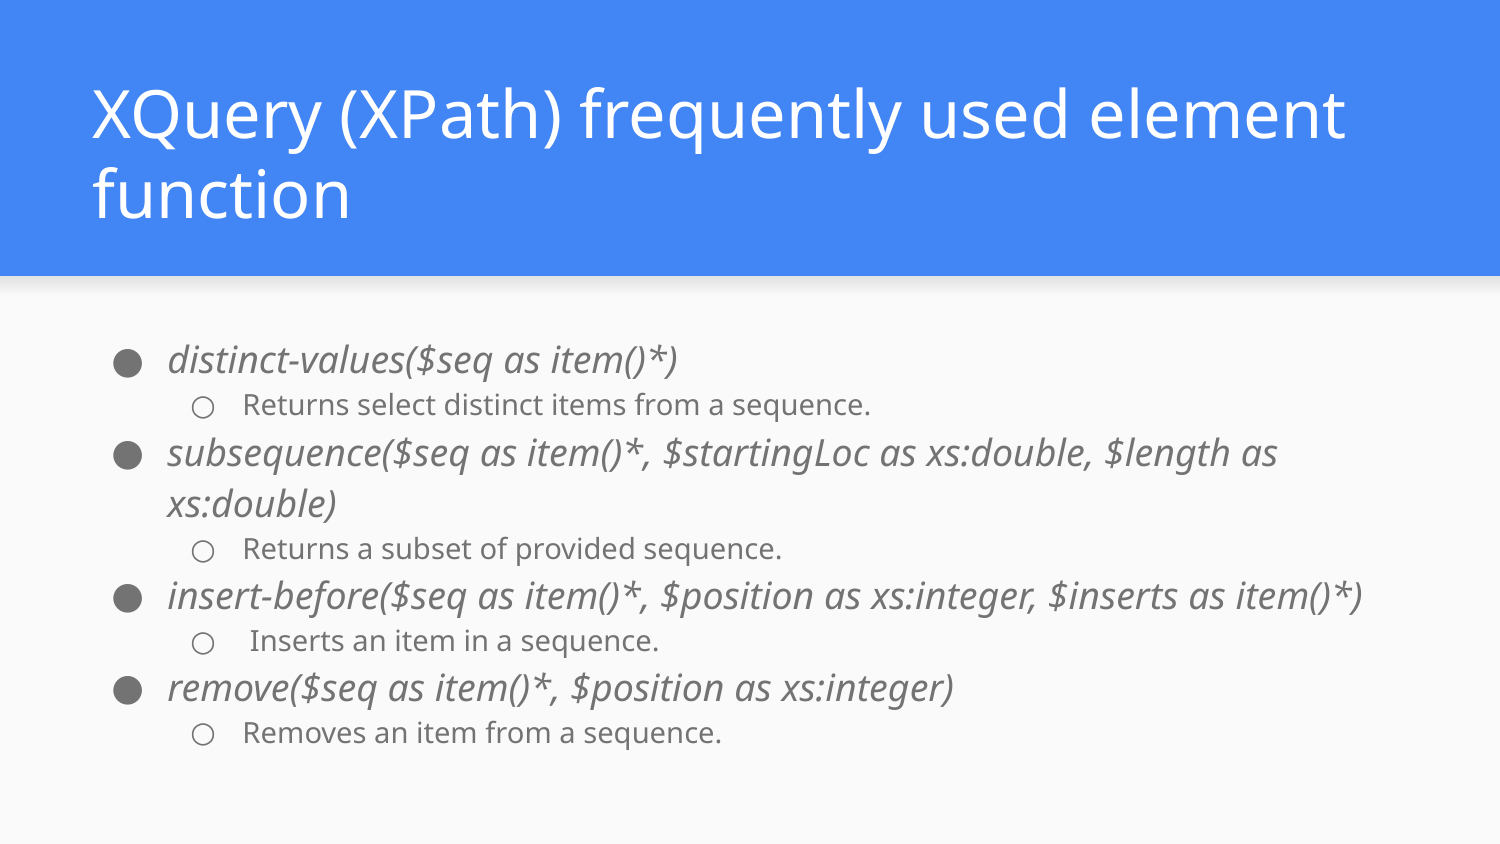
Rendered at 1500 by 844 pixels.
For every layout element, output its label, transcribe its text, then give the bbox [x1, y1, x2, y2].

title XQuery (XPath) frequently used element function [77, 121, 1427, 248]
list distinct-values($seq as item()*) Returns select distinct items from a sequence. subsequence($seq as item()*, $startingLoc as xs:double, $length as xs:double) Returns a subset of provided sequence. insert-before($seq as item()*, $position as xs:integer, $inserts as item()*) Inserts an item in a sequence. remove($seq as item()*, $position as xs:integer) Removes an item from a sequence. [77, 314, 1427, 760]
